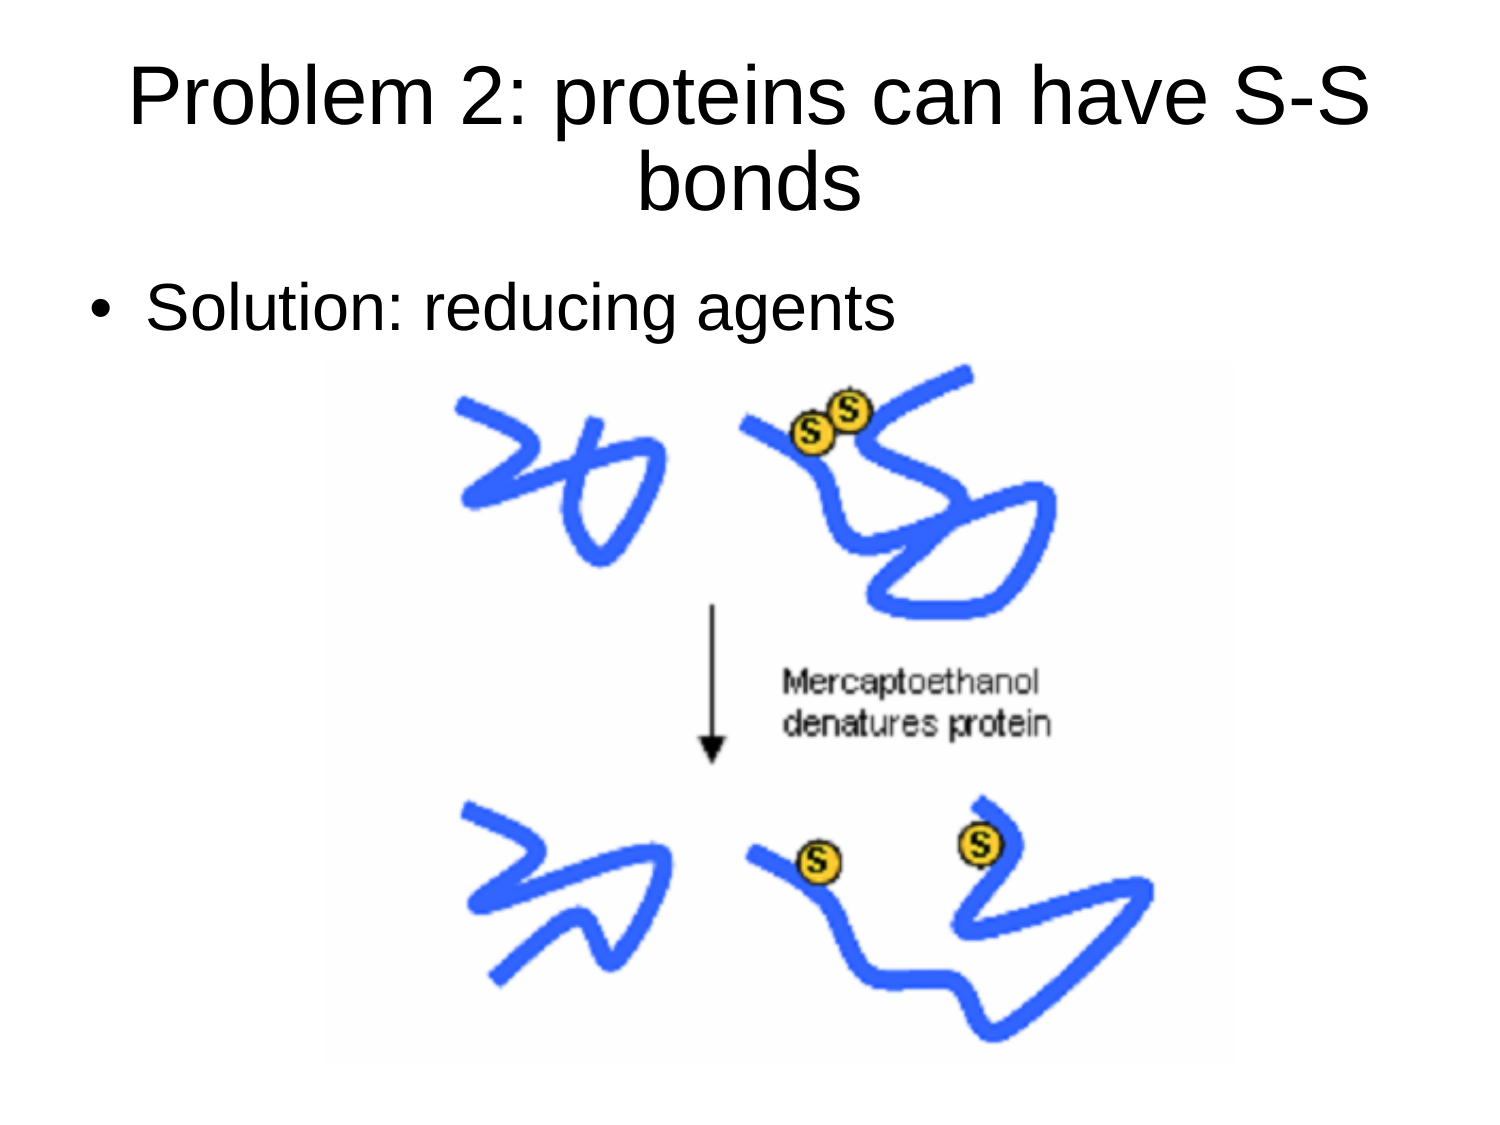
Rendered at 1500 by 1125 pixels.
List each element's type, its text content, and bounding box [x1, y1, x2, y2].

list Solution: reducing agents [75, 262, 1426, 1006]
chart [324, 361, 1235, 1064]
title Problem 2: proteins can have S-S bonds [75, 37, 1426, 240]
